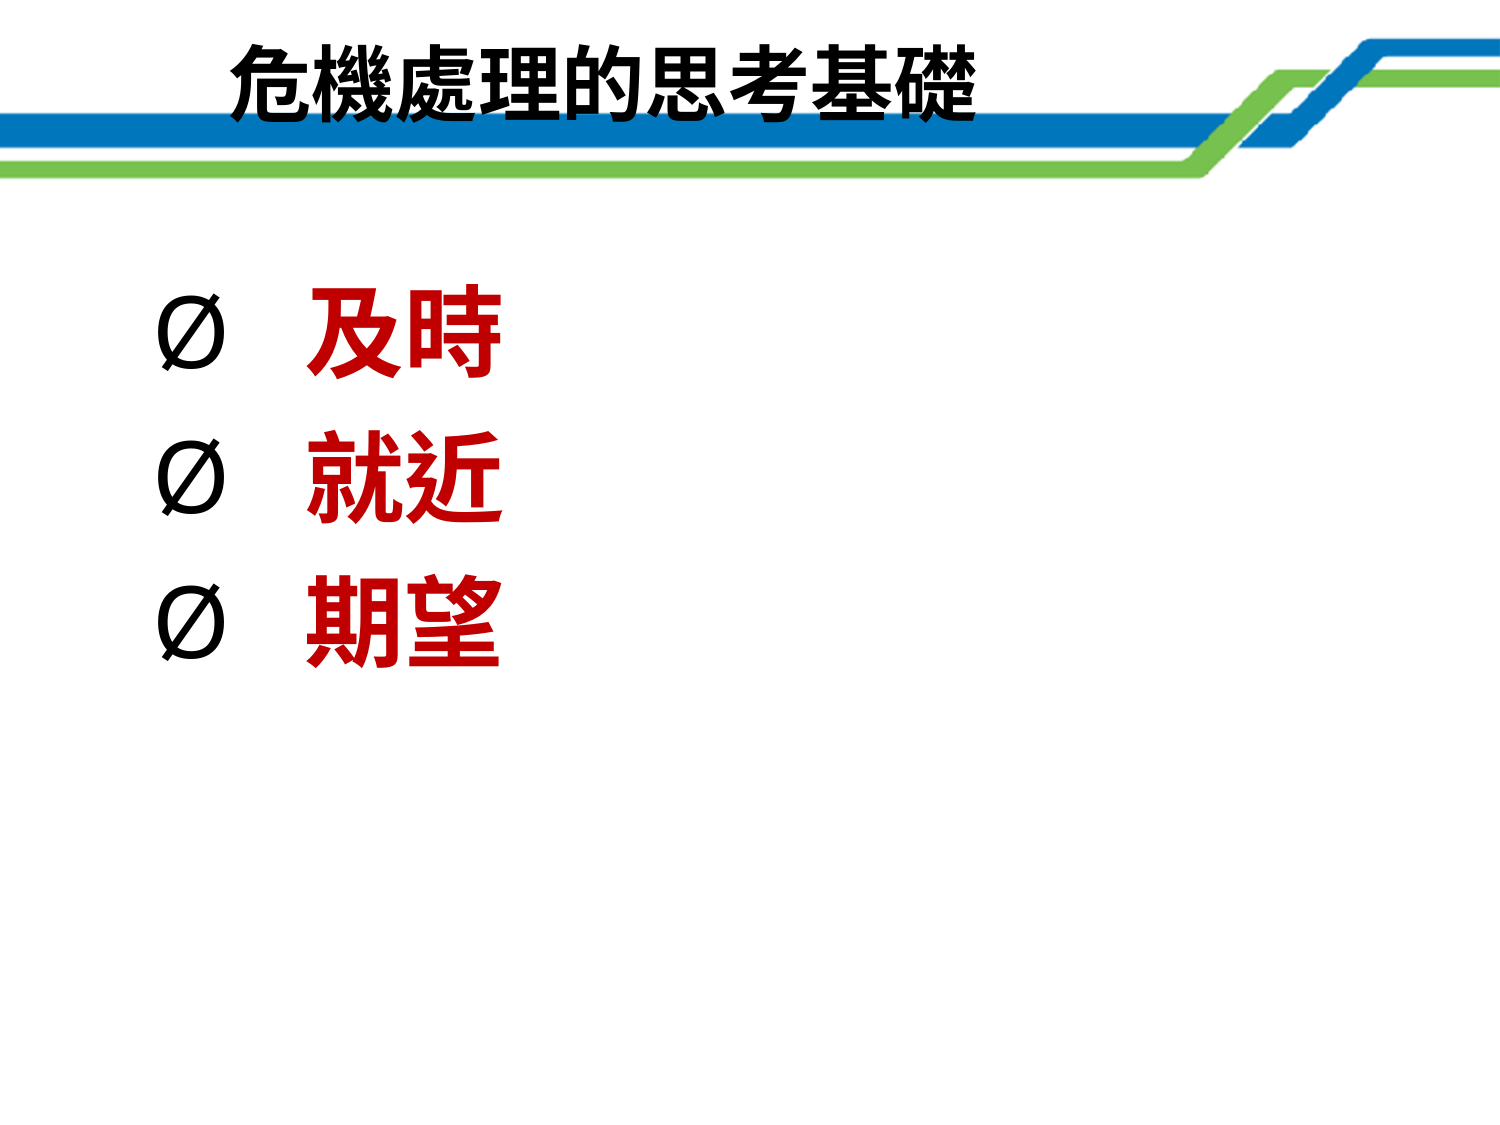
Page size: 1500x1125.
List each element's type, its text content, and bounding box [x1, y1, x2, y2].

list 及時 就近 期望 [137, 262, 1413, 938]
title 危機處理的思考基礎 [125, 24, 1081, 113]
